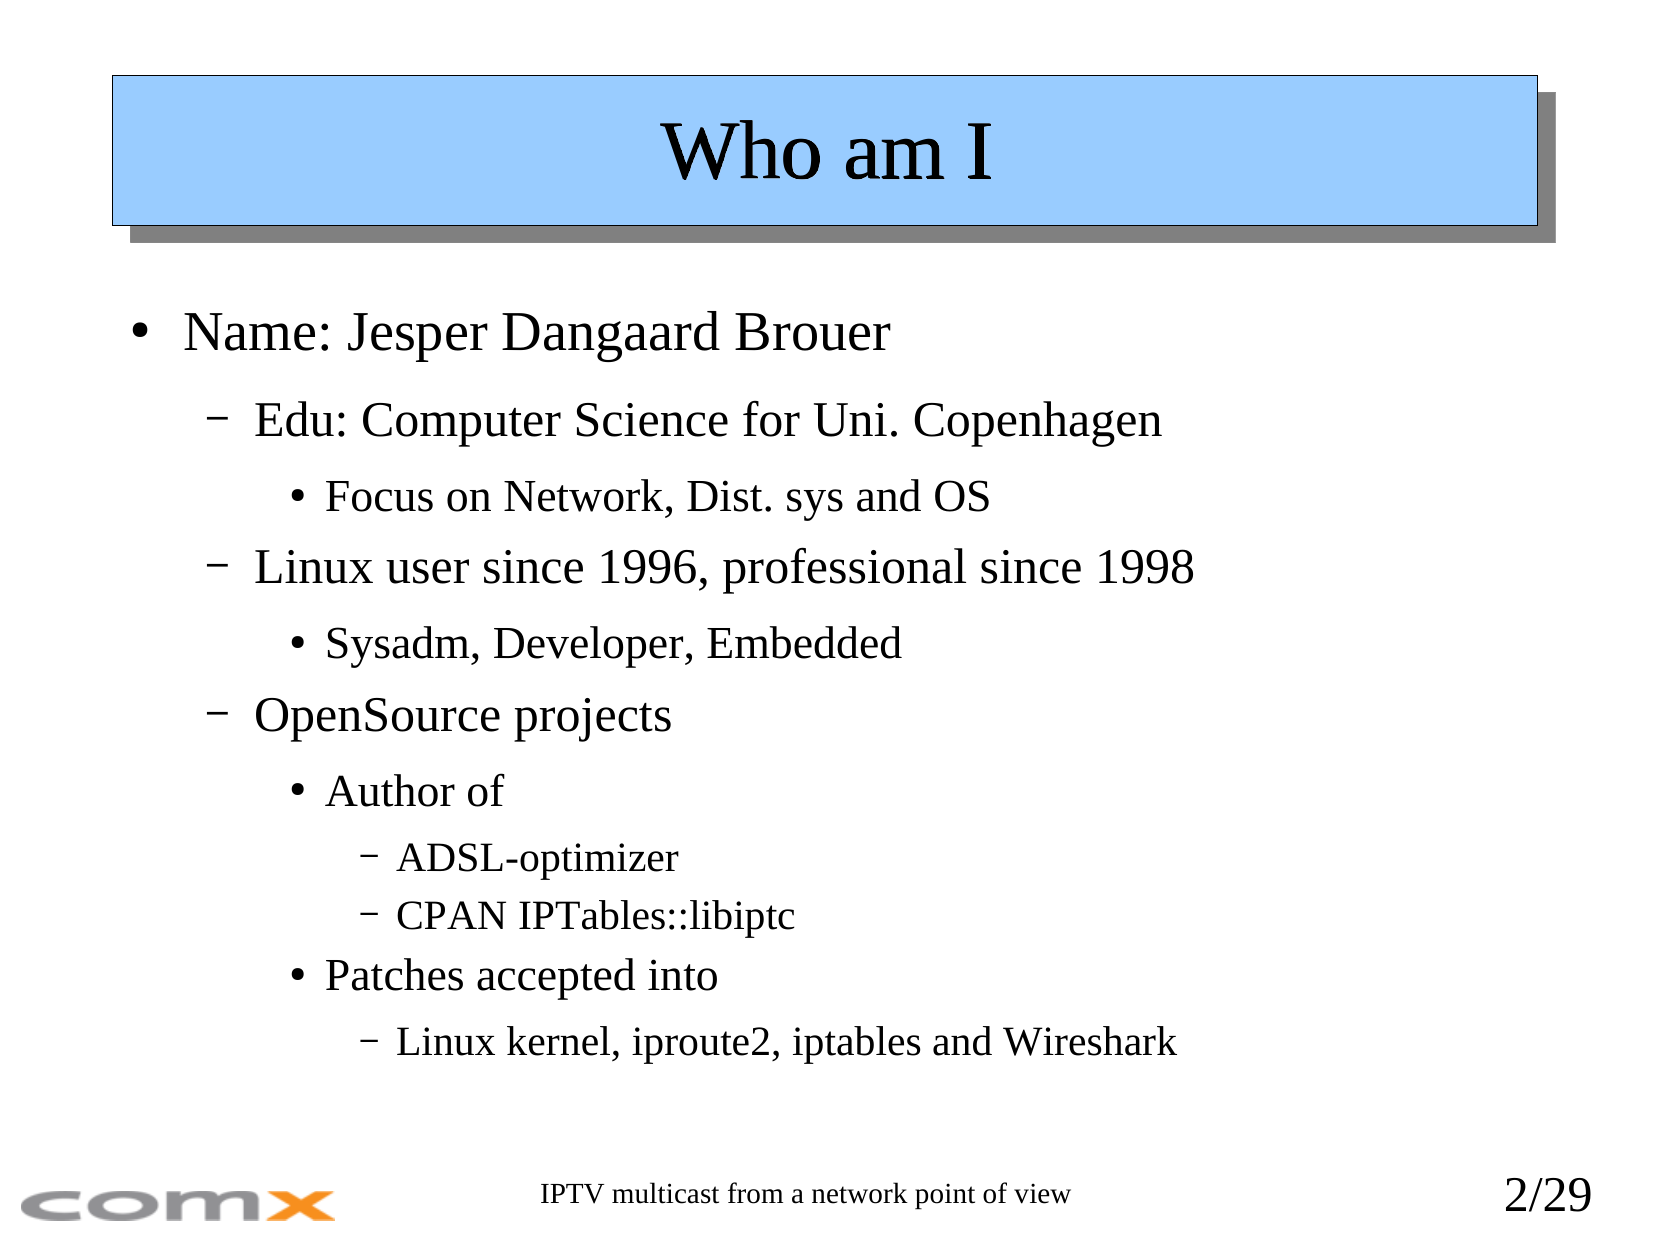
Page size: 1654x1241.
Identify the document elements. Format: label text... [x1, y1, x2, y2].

list Name: Jesper Dangaard Brouer Edu: Computer Science for Uni. Copenhagen Focus on Network, Dist. sys and OS Linux user since 1996, professional since 1998 Sysadm, Developer, Embedded OpenSource projects Author of ADSL-optimizer CPAN IPTables::libiptc Patches accepted into Linux kernel, iproute2, iptables and Wireshark [112, 300, 1538, 1088]
title Who am I [116, 75, 1538, 226]
picture [21, 1191, 335, 1221]
